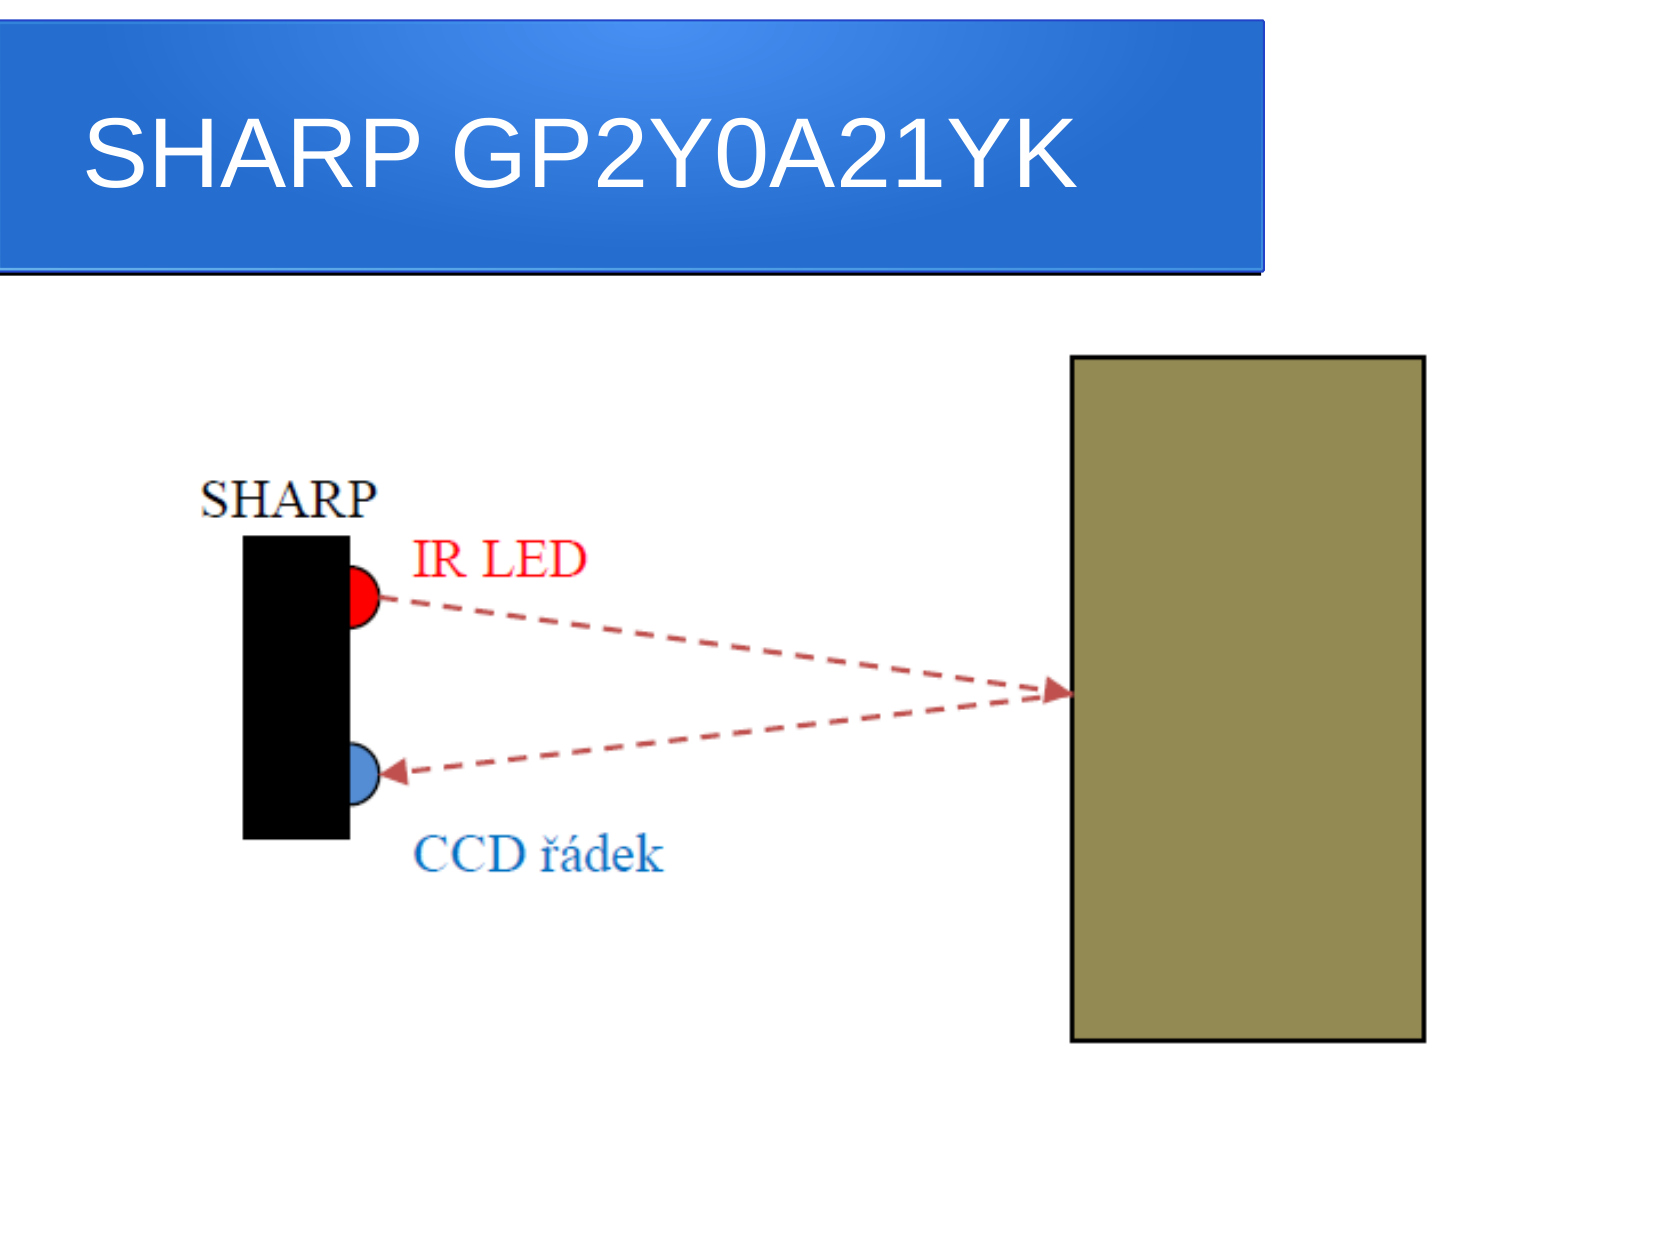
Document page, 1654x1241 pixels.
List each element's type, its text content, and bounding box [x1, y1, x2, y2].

title SHARP GP2Y0A21YK [82, 49, 1250, 257]
picture [184, 342, 1436, 1062]
